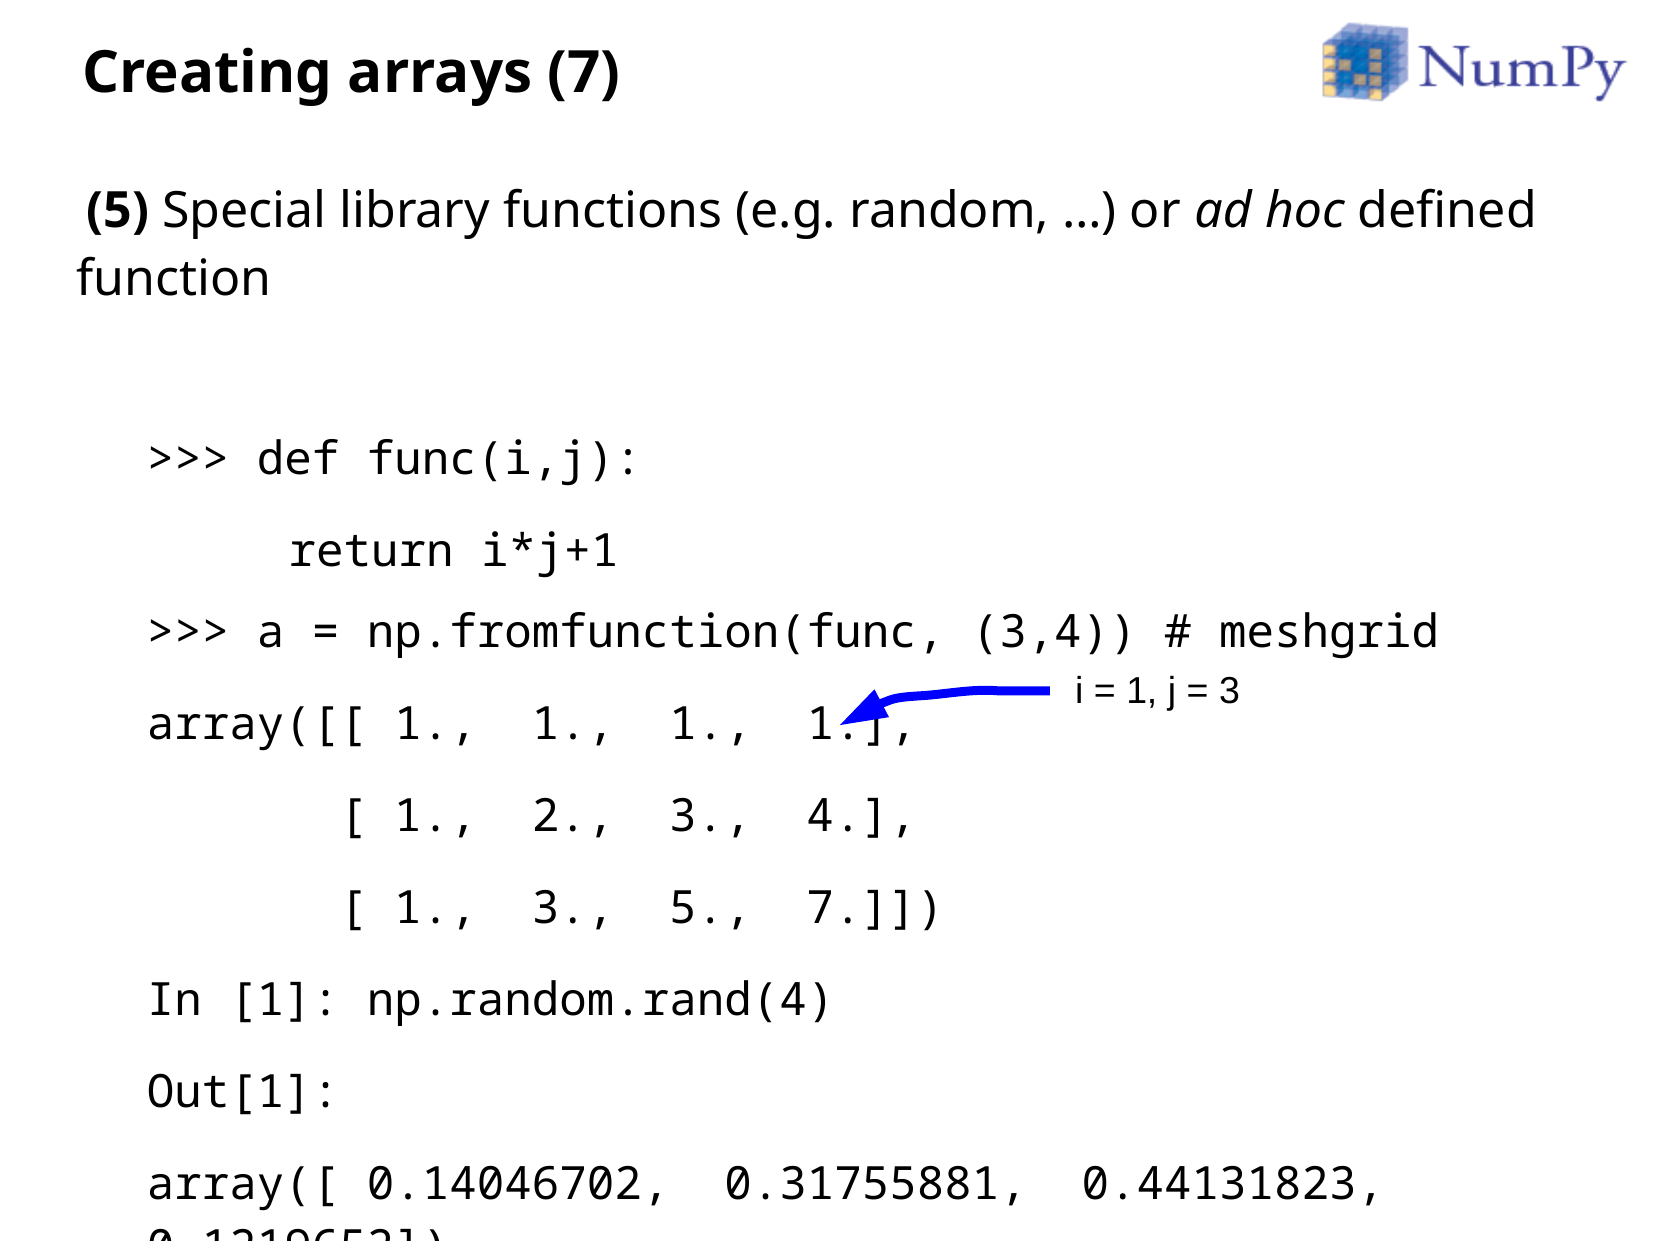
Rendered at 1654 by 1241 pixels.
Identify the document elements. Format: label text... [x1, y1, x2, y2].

list (5) Special library functions (e.g. random, …) or ad hoc defined function >>> def func(i,j): return i*j+1 >>> a = np.fromfunction(func, (3,4)) # meshgrid array([[ 1., 1., 1., 1.], [ 1., 2., 3., 4.], [ 1., 3., 5., 7.]]) In [1]: np.random.rand(4) Out[1]: array([ 0.14046702, 0.31755881, 0.44131823, 0.1219652]) [75, 173, 1619, 1230]
text_box i = 1, j = 3 [1060, 661, 1256, 719]
picture [1302, 13, 1635, 113]
title Creating arrays (7) [82, 15, 1571, 125]
